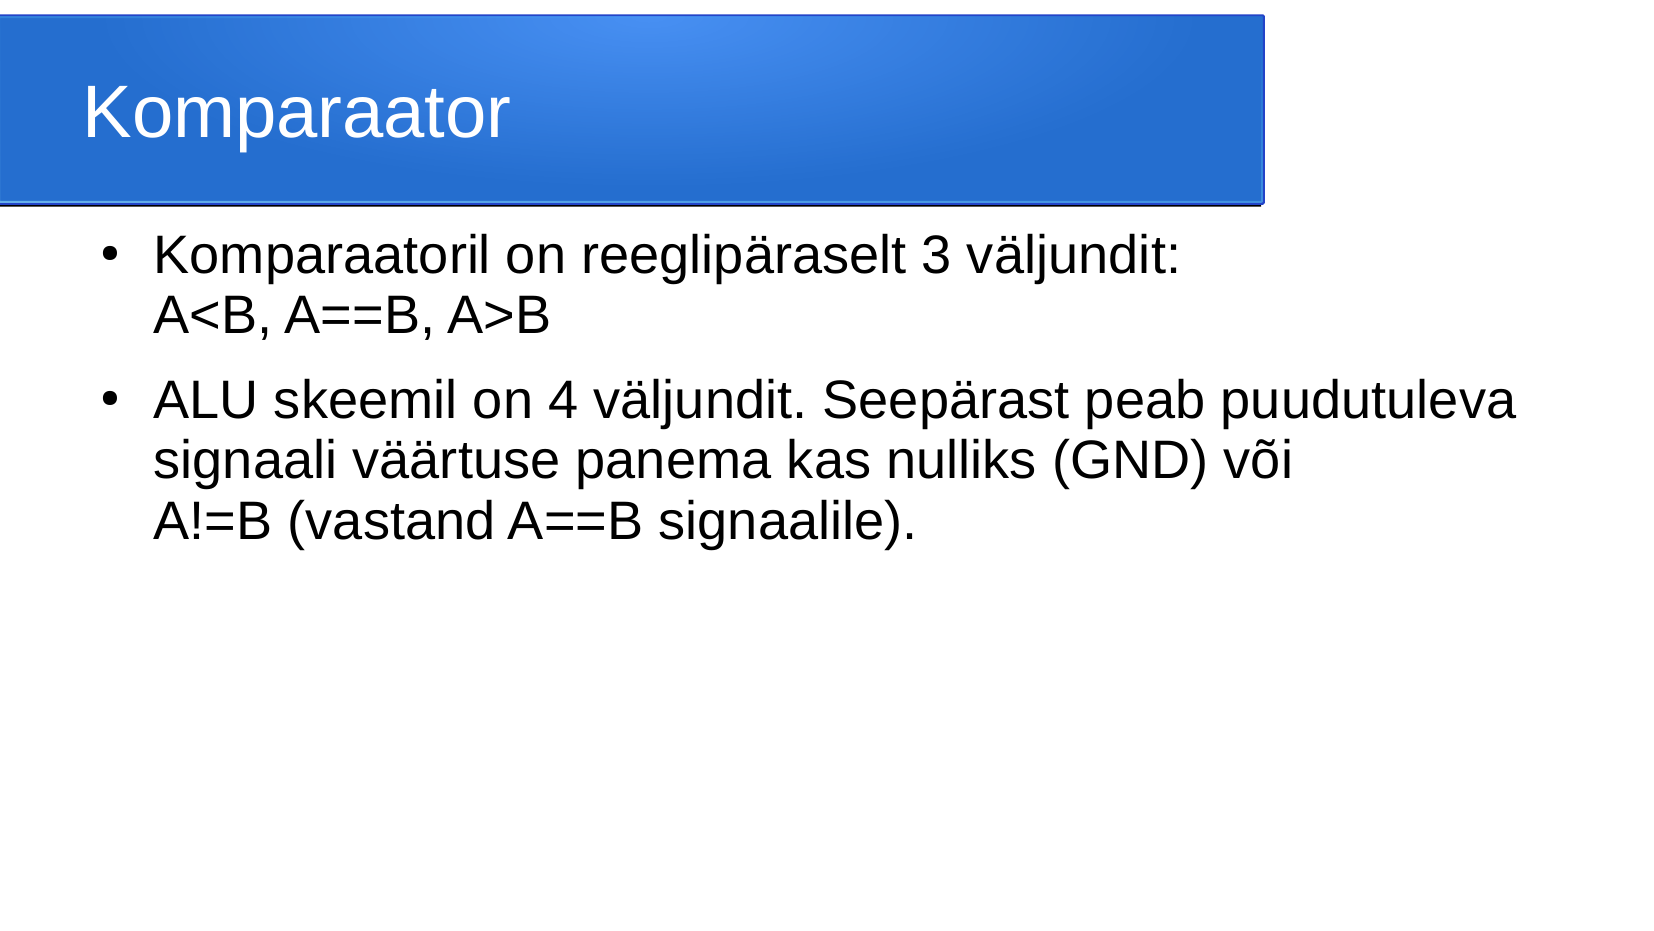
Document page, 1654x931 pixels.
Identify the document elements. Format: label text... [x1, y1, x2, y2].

list Komparaatoril on reeglipäraselt 3 väljundit: A<B, A==B, A>B ALU skeemil on 4 väljundit. Seepärast peab puudutuleva signaali väärtuse panema kas nulliks (GND) või A!=B (vastand A==B signaalile). [82, 224, 1571, 764]
title Komparaator [82, 35, 1235, 189]
